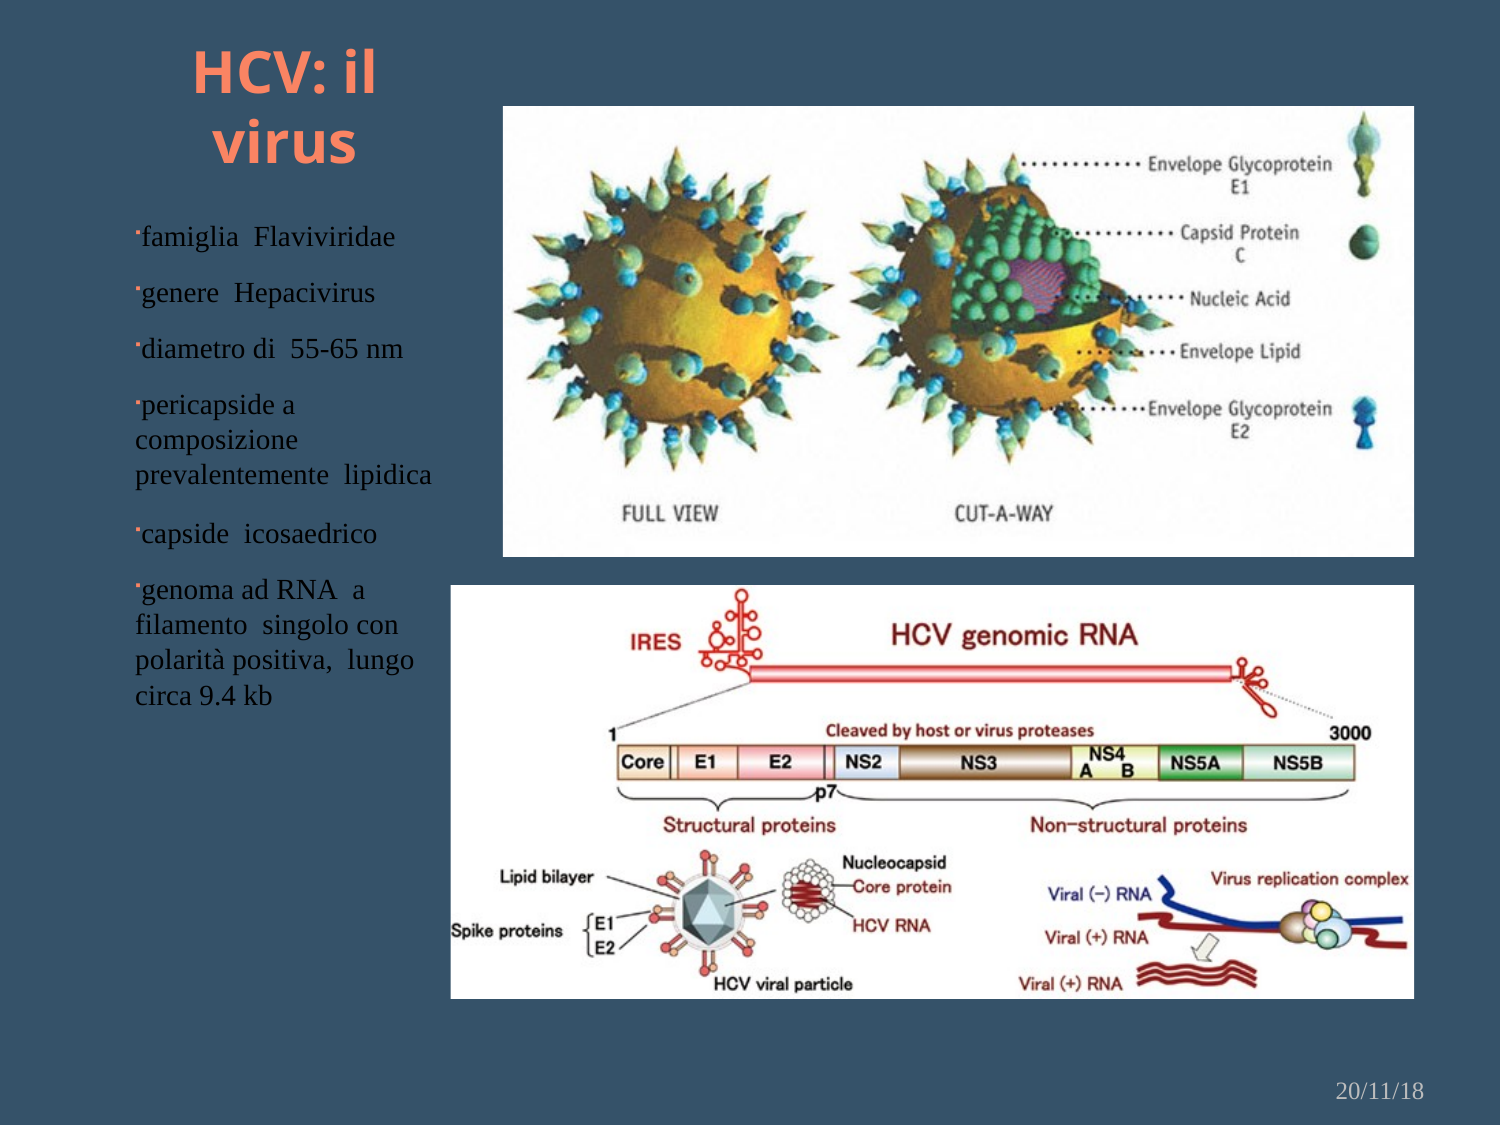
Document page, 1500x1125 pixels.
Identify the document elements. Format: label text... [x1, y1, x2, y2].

text_box famiglia Flaviviridae genere Hepacivirus diametro di 55-65 nm pericapside a composizione prevalentemente lipidica capside icosaedrico genoma ad RNA a filamento singolo con polarità positiva, lungo circa 9.4 kb [122, 210, 451, 1003]
text_box [450, 585, 1415, 999]
text_box 20/11/18 [1299, 1052, 1425, 1113]
text_box HCV: il virus [105, 27, 465, 183]
text_box [502, 106, 1415, 557]
